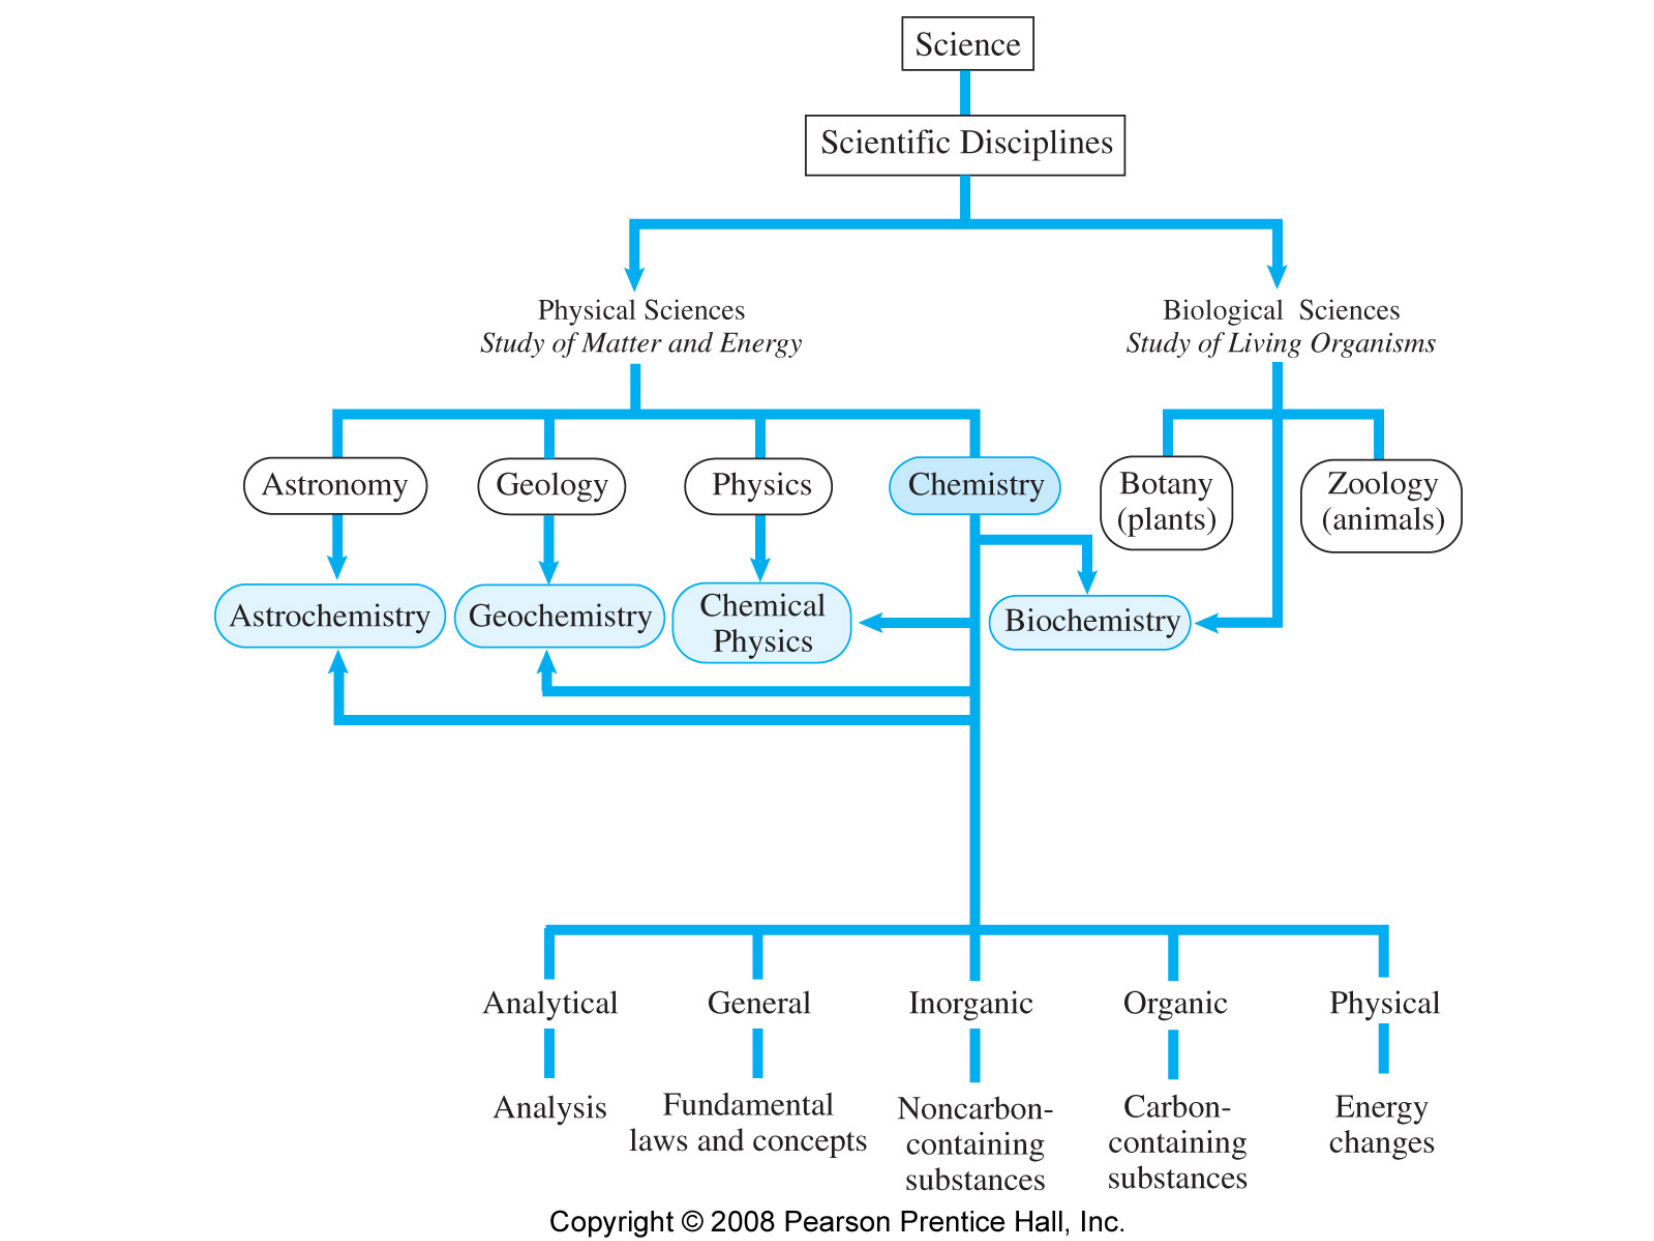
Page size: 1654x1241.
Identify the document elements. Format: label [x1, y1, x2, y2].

picture [205, 7, 1472, 1241]
